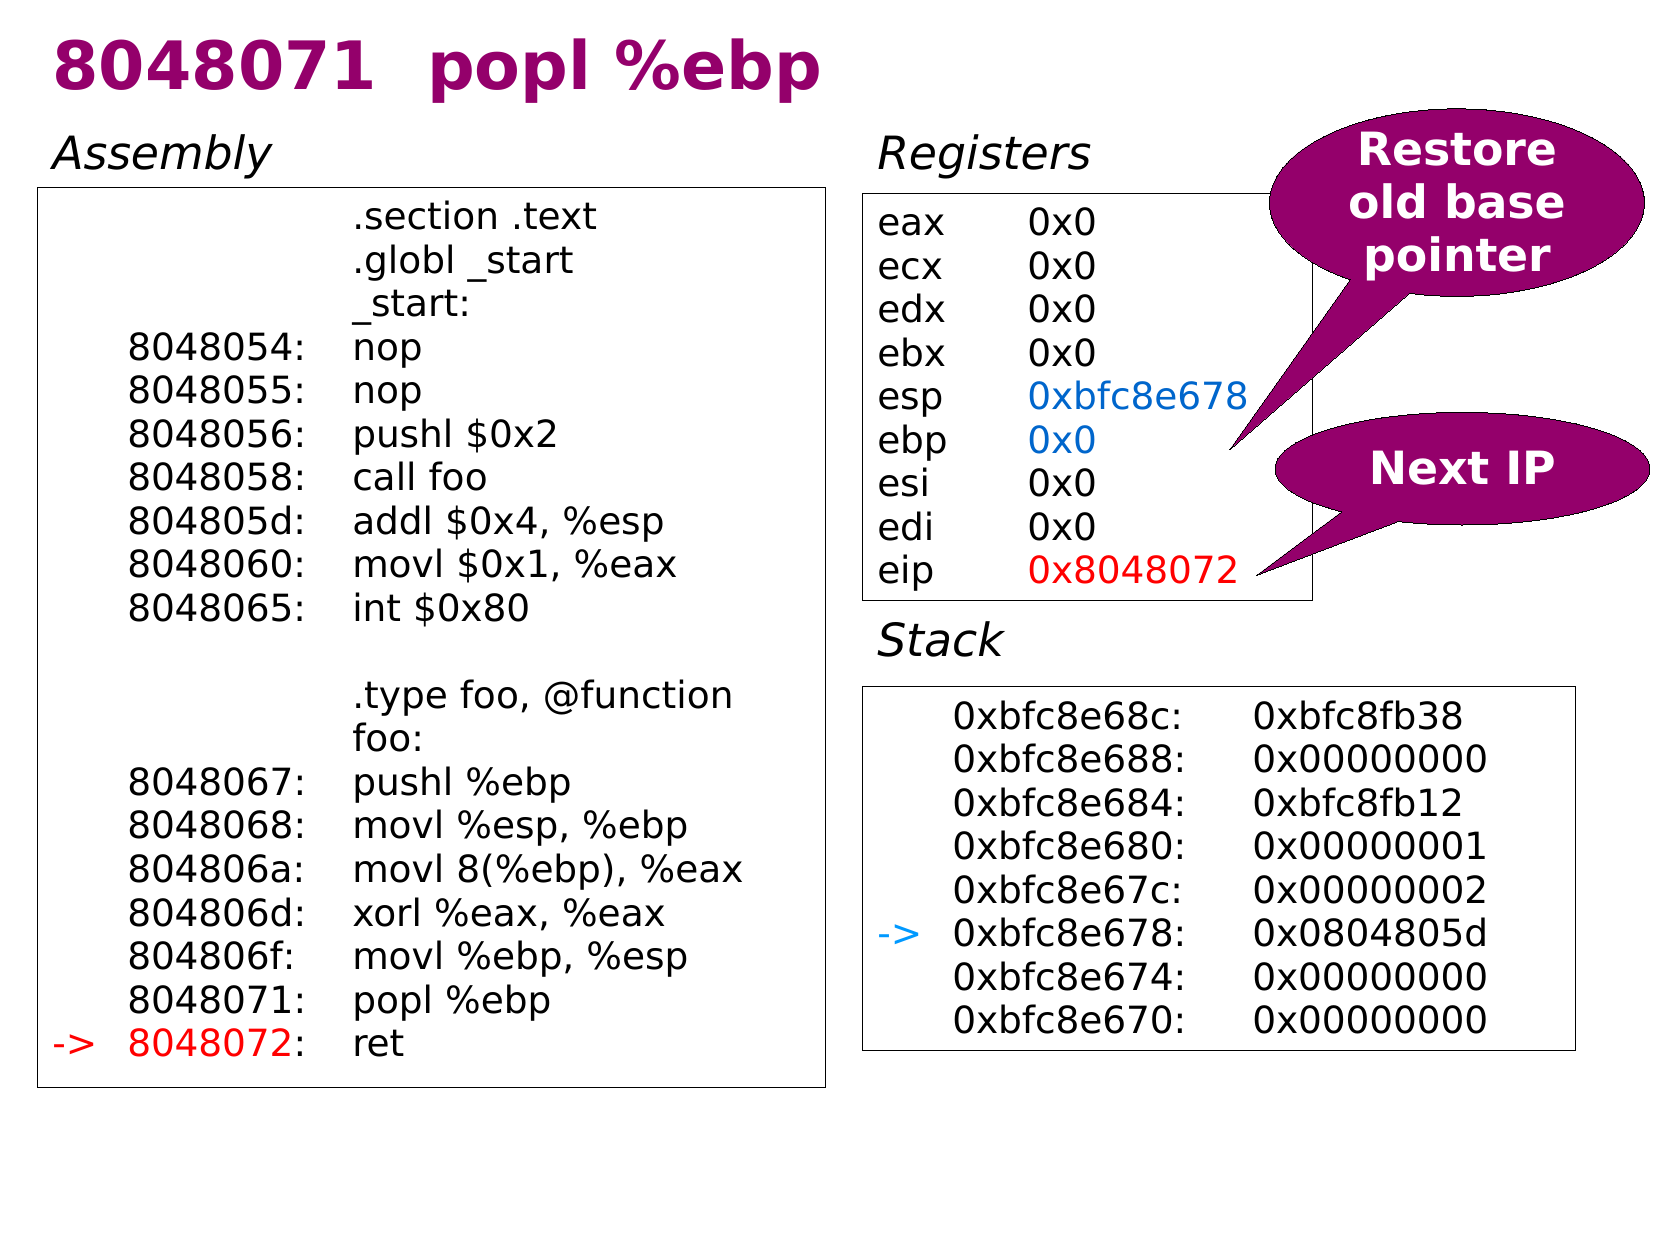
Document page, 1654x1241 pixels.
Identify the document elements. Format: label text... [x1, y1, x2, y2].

text_box Registers [862, 119, 1126, 188]
text_box Assembly [37, 119, 301, 188]
text_box Stack [862, 606, 1051, 676]
text_box .section .text .globl _start _start: 8048054: nop 8048055: nop 8048056: pushl $0x2 8048058: call foo 804805d: addl $0x4, %esp 8048060: movl $0x1, %eax 8048065: int $0x80 .type foo, @function foo: 8048067: pushl %ebp 8048068: movl %esp, %ebp 804806a: movl 8(%ebp), %eax 804806d: xorl %eax, %eax 804806f: movl %ebp, %esp 8048071: popl %ebp -> 8048072: ret [37, 187, 826, 1088]
text_box eax 0x0 ecx 0x0 edx 0x0 ebx 0x0 esp 0xbfc8e678 ebp 0x0 esi 0x0 edi 0x0 eip 0x8048072 [862, 193, 1313, 601]
text_box 0xbfc8e68c: 0xbfc8fb38 0xbfc8e688: 0x00000000 0xbfc8e684: 0xbfc8fb12 0xbfc8e680: 0x00000001 0xbfc8e67c: 0x00000002 -> 0xbfc8e678: 0x0804805d 0xbfc8e674: 0x00000000 0xbfc8e670: 0x00000000 [862, 686, 1576, 1051]
text_box 8048071 popl %ebp [37, 19, 1276, 113]
text_box Restore old base pointer [1229, 108, 1645, 450]
text_box Next IP [1256, 412, 1650, 576]
